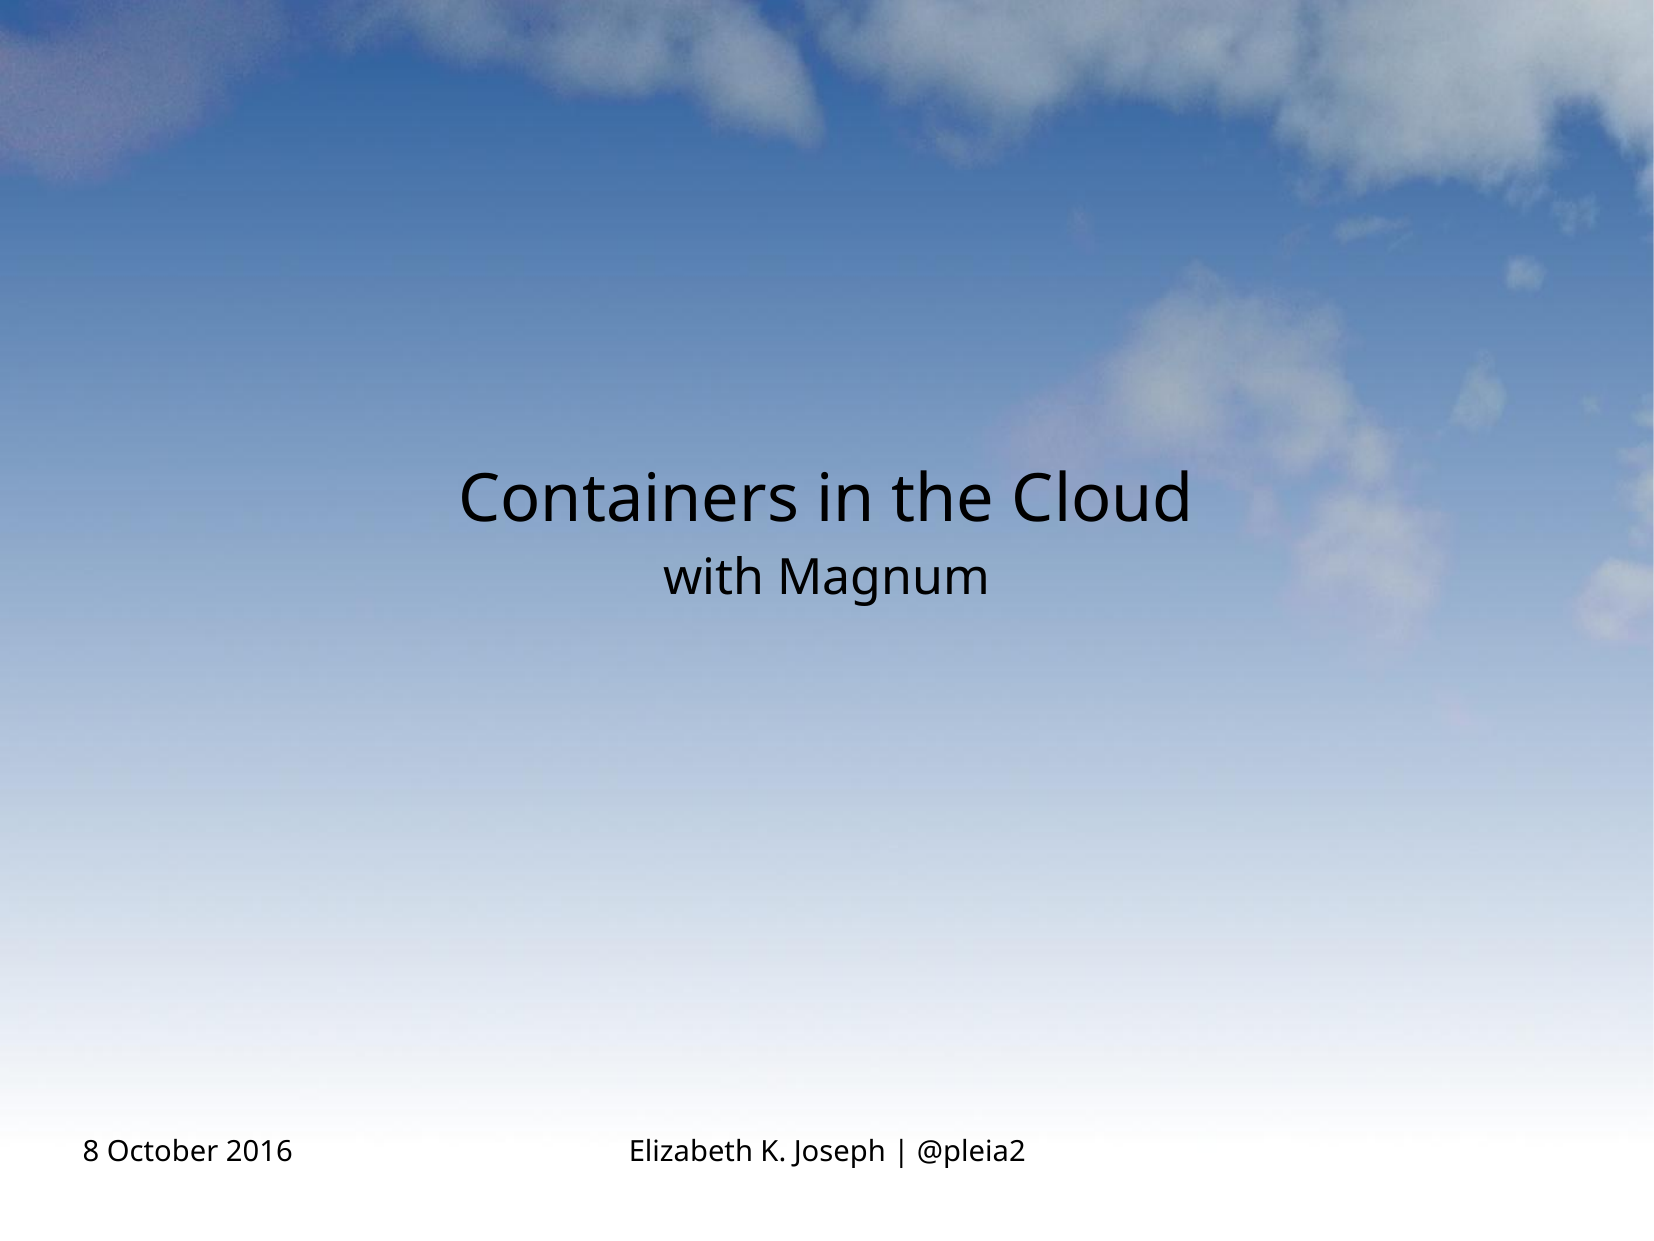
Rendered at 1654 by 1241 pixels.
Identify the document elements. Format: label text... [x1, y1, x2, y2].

picture [0, 0, 1654, 1241]
subtitle Containers in the Cloud with Magnum [82, 49, 1571, 1010]
